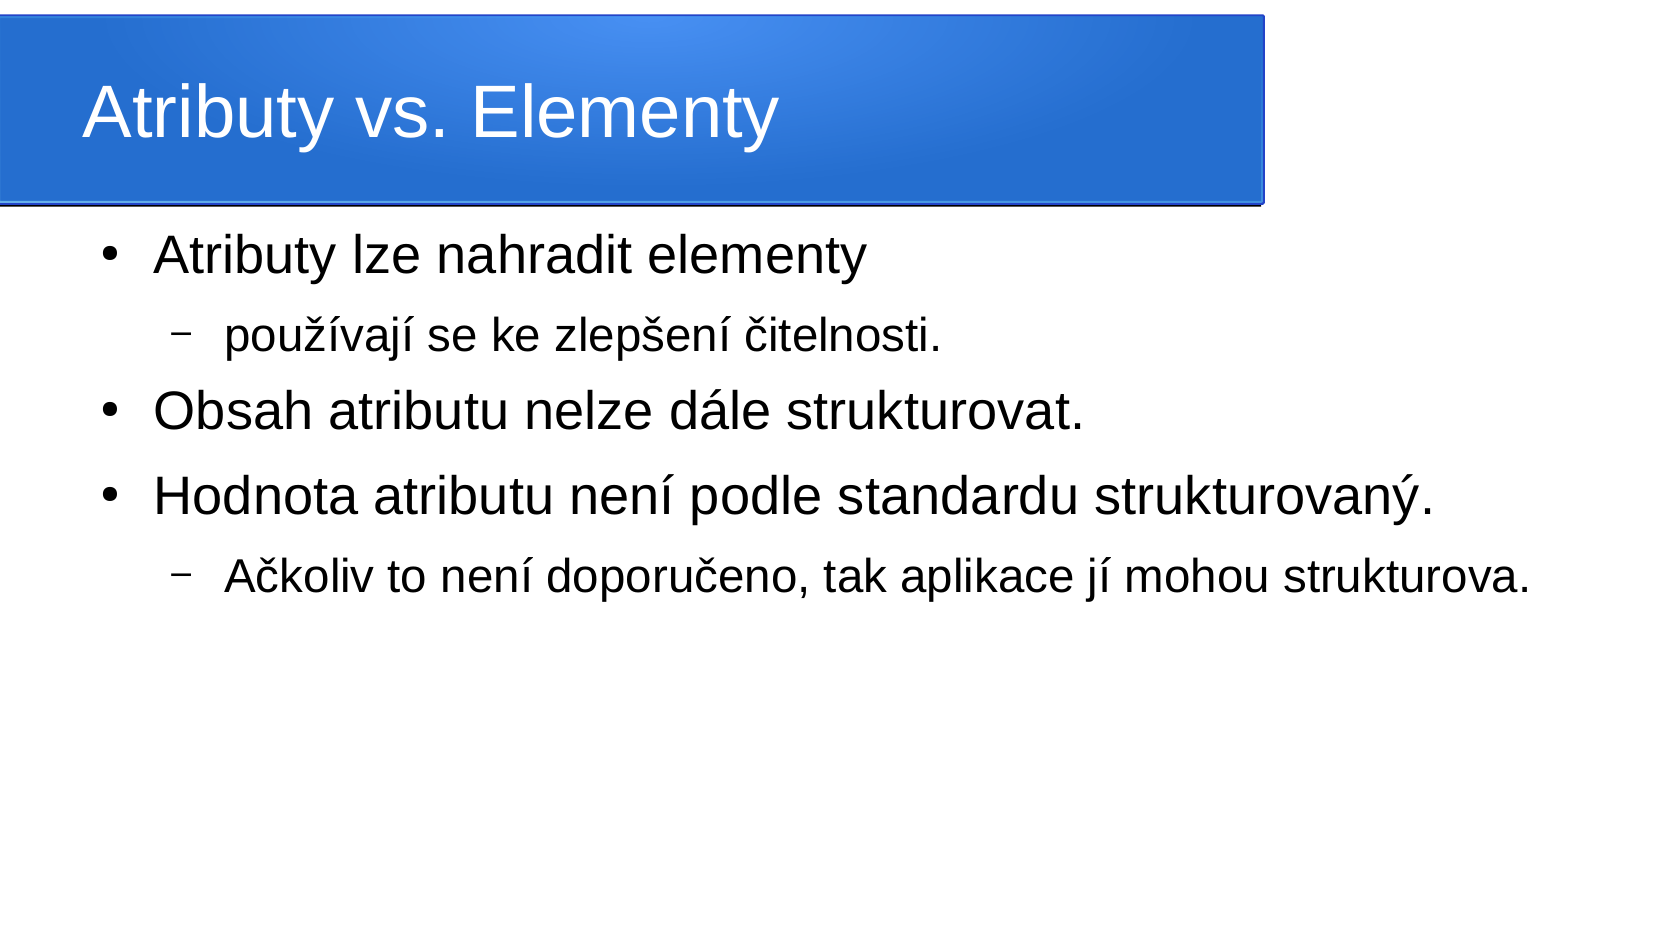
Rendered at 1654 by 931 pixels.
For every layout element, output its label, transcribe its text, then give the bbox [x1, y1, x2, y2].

list Atributy lze nahradit elementy používají se ke zlepšení čitelnosti. Obsah atributu nelze dále strukturovat. Hodnota atributu není podle standardu strukturovaný. Ačkoliv to není doporučeno, tak aplikace jí mohou strukturova. [82, 224, 1571, 764]
title Atributy vs. Elementy [82, 35, 1235, 189]
